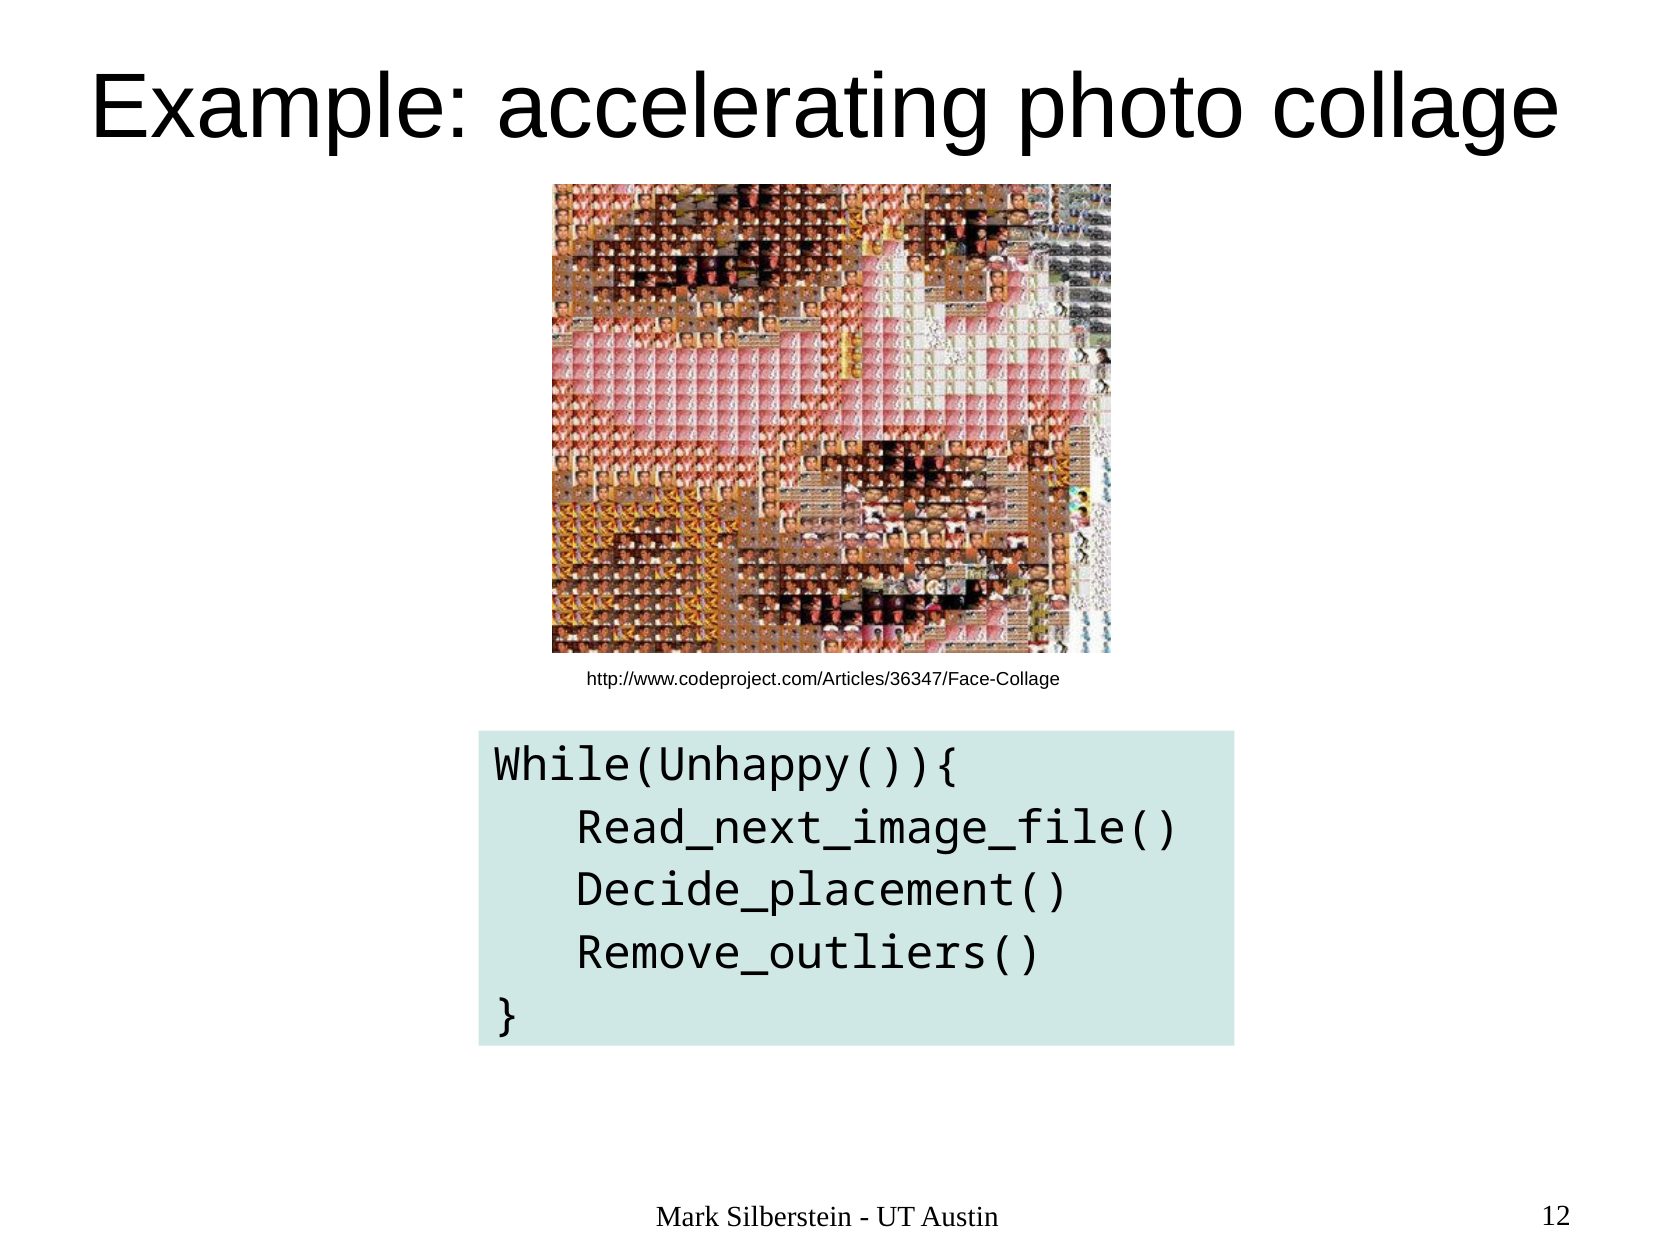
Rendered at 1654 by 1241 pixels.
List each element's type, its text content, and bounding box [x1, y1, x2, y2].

text_box While(Unhappy()){ Read_next_image_file() Decide_placement() Remove_outliers() } [478, 730, 1235, 1046]
picture [552, 184, 1111, 653]
title Example: accelerating photo collage [82, 2, 1571, 210]
text_box http://www.codeproject.com/Articles/36347/Face-Collage [571, 661, 1075, 698]
